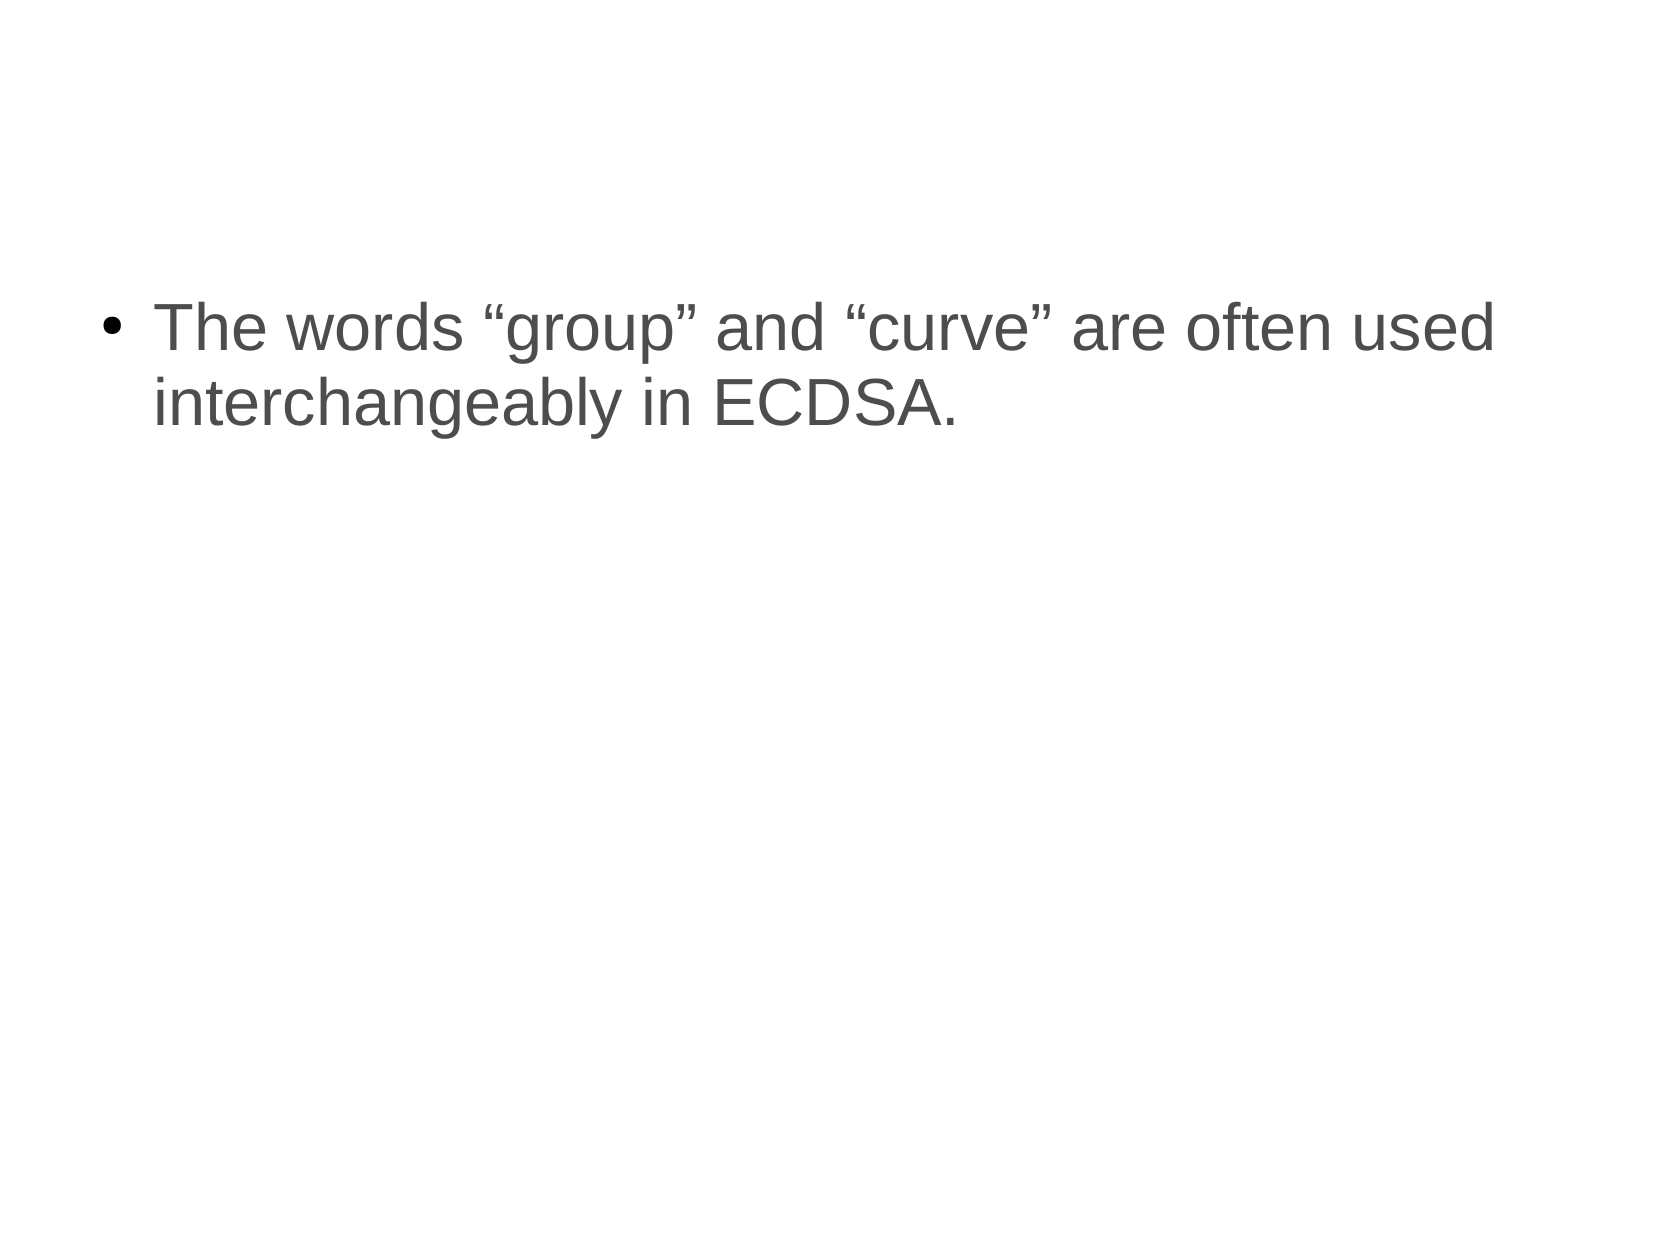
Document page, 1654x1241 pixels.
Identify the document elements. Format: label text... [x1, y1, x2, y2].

list The words “group” and “curve” are often used interchangeably in ECDSA. [82, 290, 1571, 1010]
